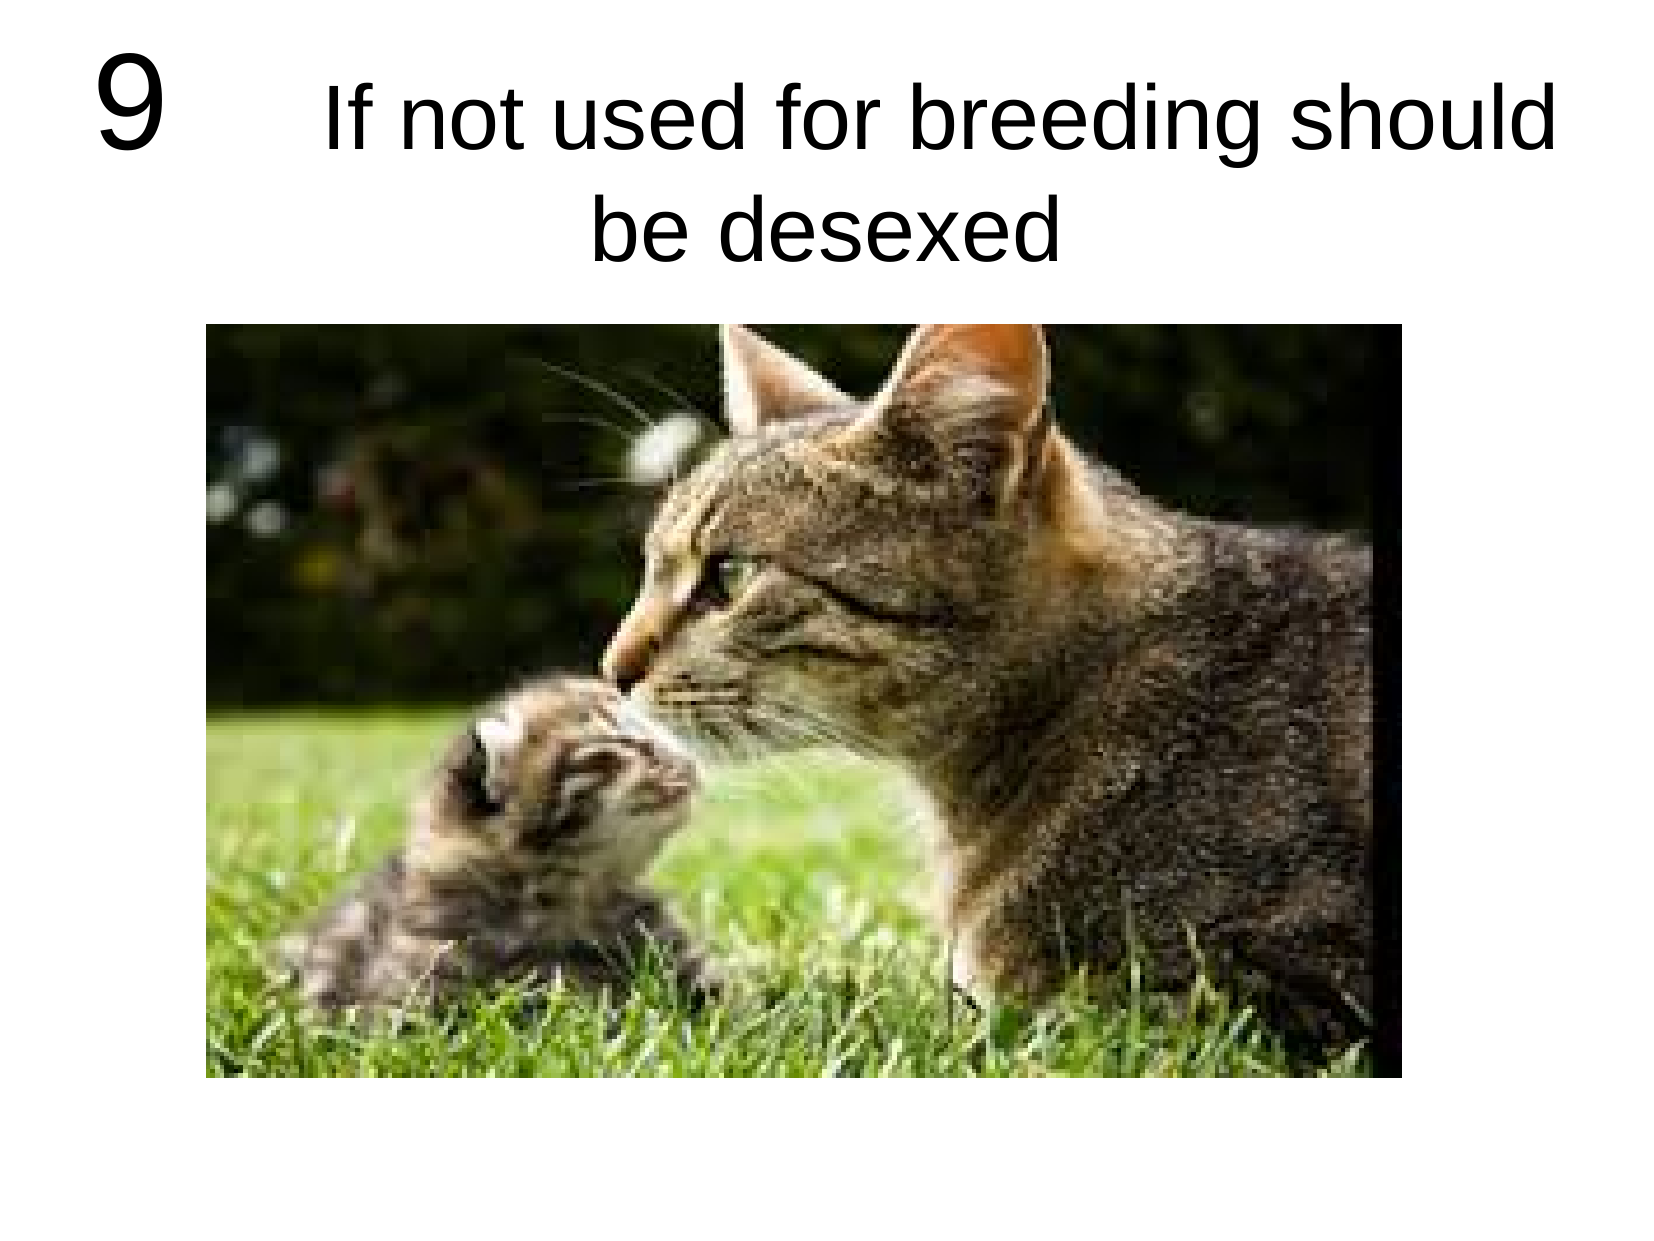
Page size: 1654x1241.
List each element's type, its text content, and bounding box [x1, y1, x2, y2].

picture [206, 324, 1402, 1078]
title 9 If not used for breeding should be desexed [82, 24, 1571, 282]
